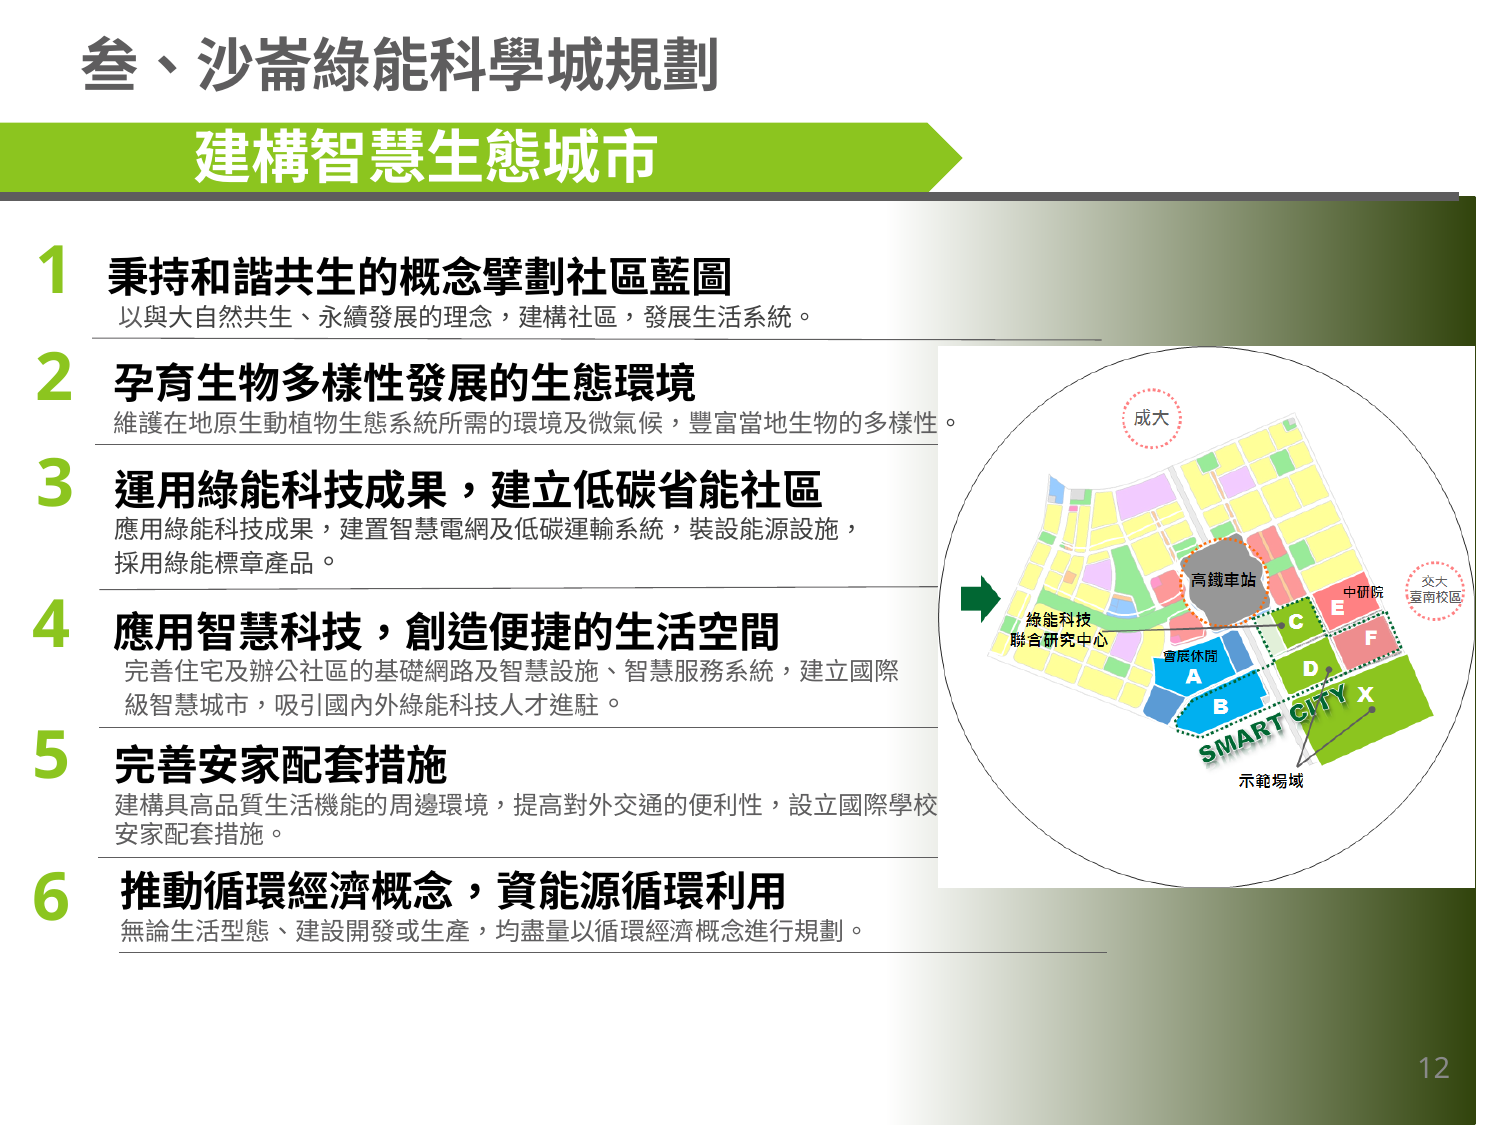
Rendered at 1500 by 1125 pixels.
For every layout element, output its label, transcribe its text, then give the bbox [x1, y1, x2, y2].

text_box 4 [18, 573, 86, 668]
text_box 5 [18, 704, 86, 799]
text_box 孕育生物多樣性發展的生態環境 維護在地原生動植物生態系統所需的環境及微氣候，豐富當地生物的多樣性。 [98, 350, 995, 445]
text_box 叁、沙崙綠能科學城規劃 [65, 24, 1471, 112]
text_box [0, 122, 178, 192]
text_box [887, 588, 938, 598]
text_box 1 [20, 220, 89, 315]
text_box 推動循環經濟概念，資能源循環利用 無論生活型態、建設開發或生產，均盡量以循環經濟概念進行規劃。 [106, 858, 1140, 953]
text_box [887, 445, 938, 456]
text_box 2 [20, 326, 89, 421]
text_box 秉持和諧共生的概念擘劃社區藍圖 以與大自然共生、永續發展的理念，建構社區，發展生活系統。 [92, 243, 1229, 339]
text_box 3 [21, 433, 90, 528]
text_box [887, 196, 1475, 350]
text_box 完善安家配套措施 建構具高品質生活機能的周邊環境，提高對外交通的便利性，設立國際學校，試行具誘因之安家配套措施。 [99, 732, 938, 857]
text_box 應用智慧科技，創造便捷的生活空間 完善住宅及辦公社區的基礎網路及智慧設施、智慧服務系統，建立國際 級智慧城市，吸引國內外綠能科技人才進駐。 [98, 598, 938, 728]
text_box [887, 728, 938, 732]
text_box 運用綠能科技成果，建立低碳省能社區 應用綠能科技成果，建置智慧電網及低碳運輸系統，裝設能源設施， 採用綠能標章產品。 [99, 456, 938, 586]
text_box 建構智慧生態城市 [178, 121, 675, 243]
text_box 12 [1401, 1039, 1488, 1100]
text_box [887, 888, 1475, 1125]
text_box 6 [18, 846, 86, 941]
picture [938, 346, 1475, 888]
text_box [675, 122, 963, 192]
